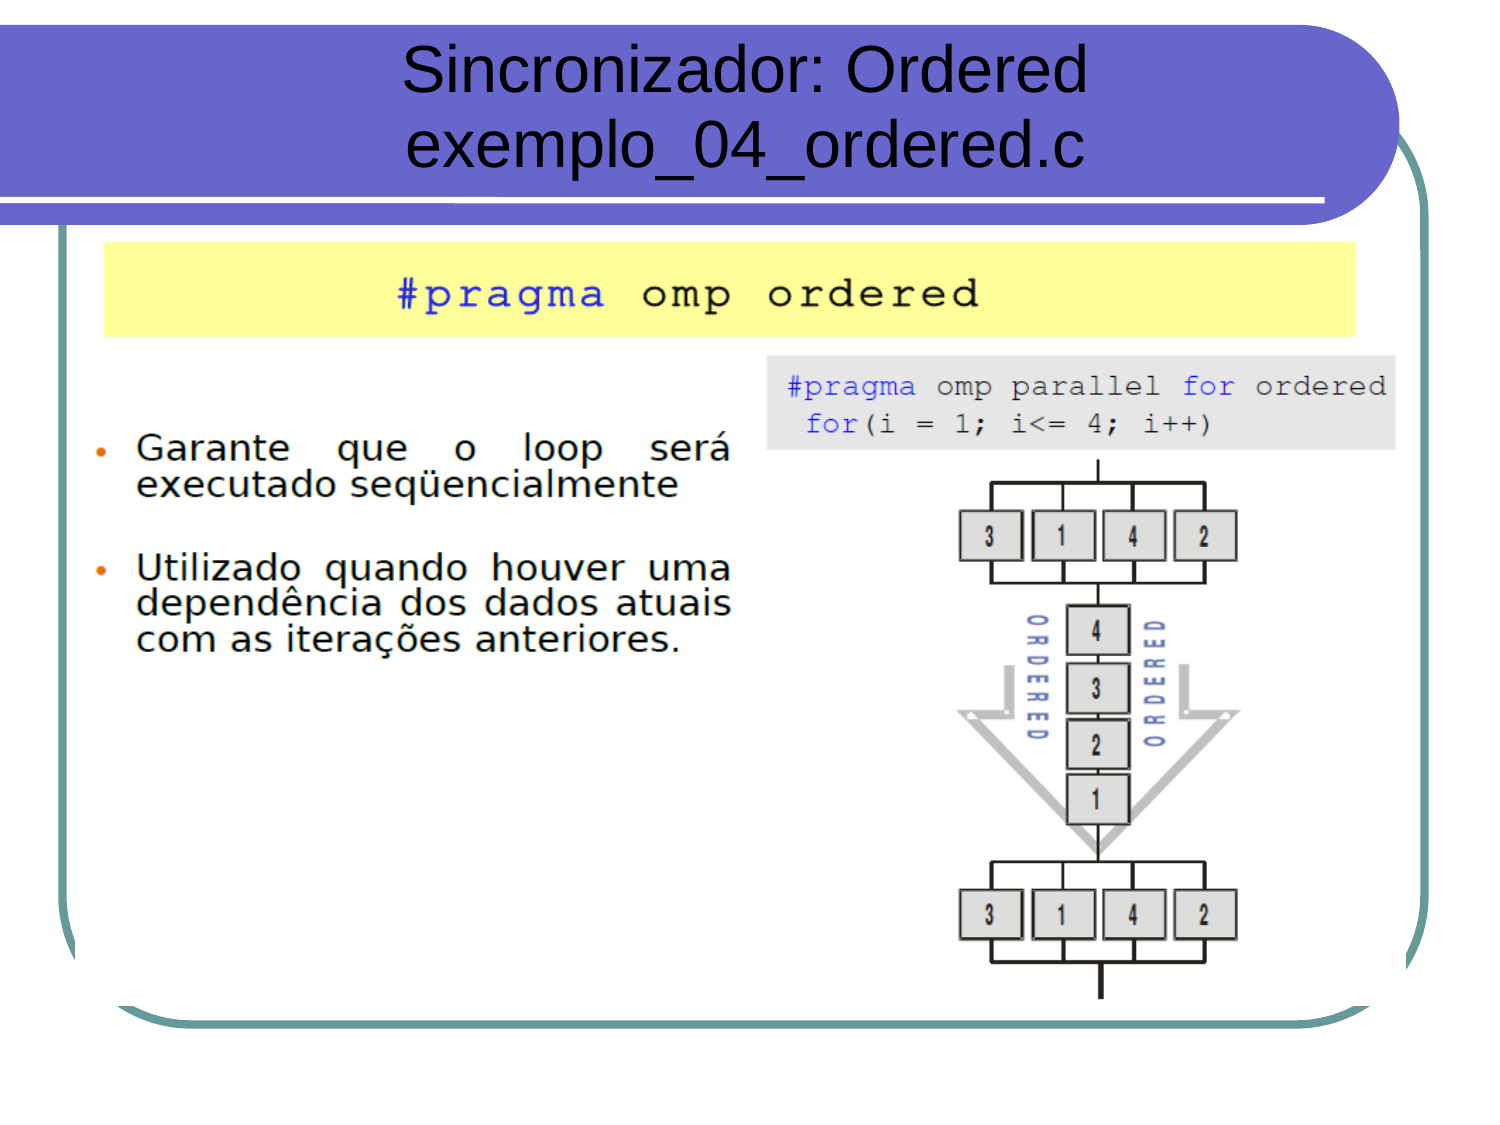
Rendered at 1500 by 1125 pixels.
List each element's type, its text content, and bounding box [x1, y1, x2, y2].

picture [75, 232, 1406, 1006]
title Sincronizador: Ordered exemplo_04_ordered.c [70, 12, 1421, 201]
